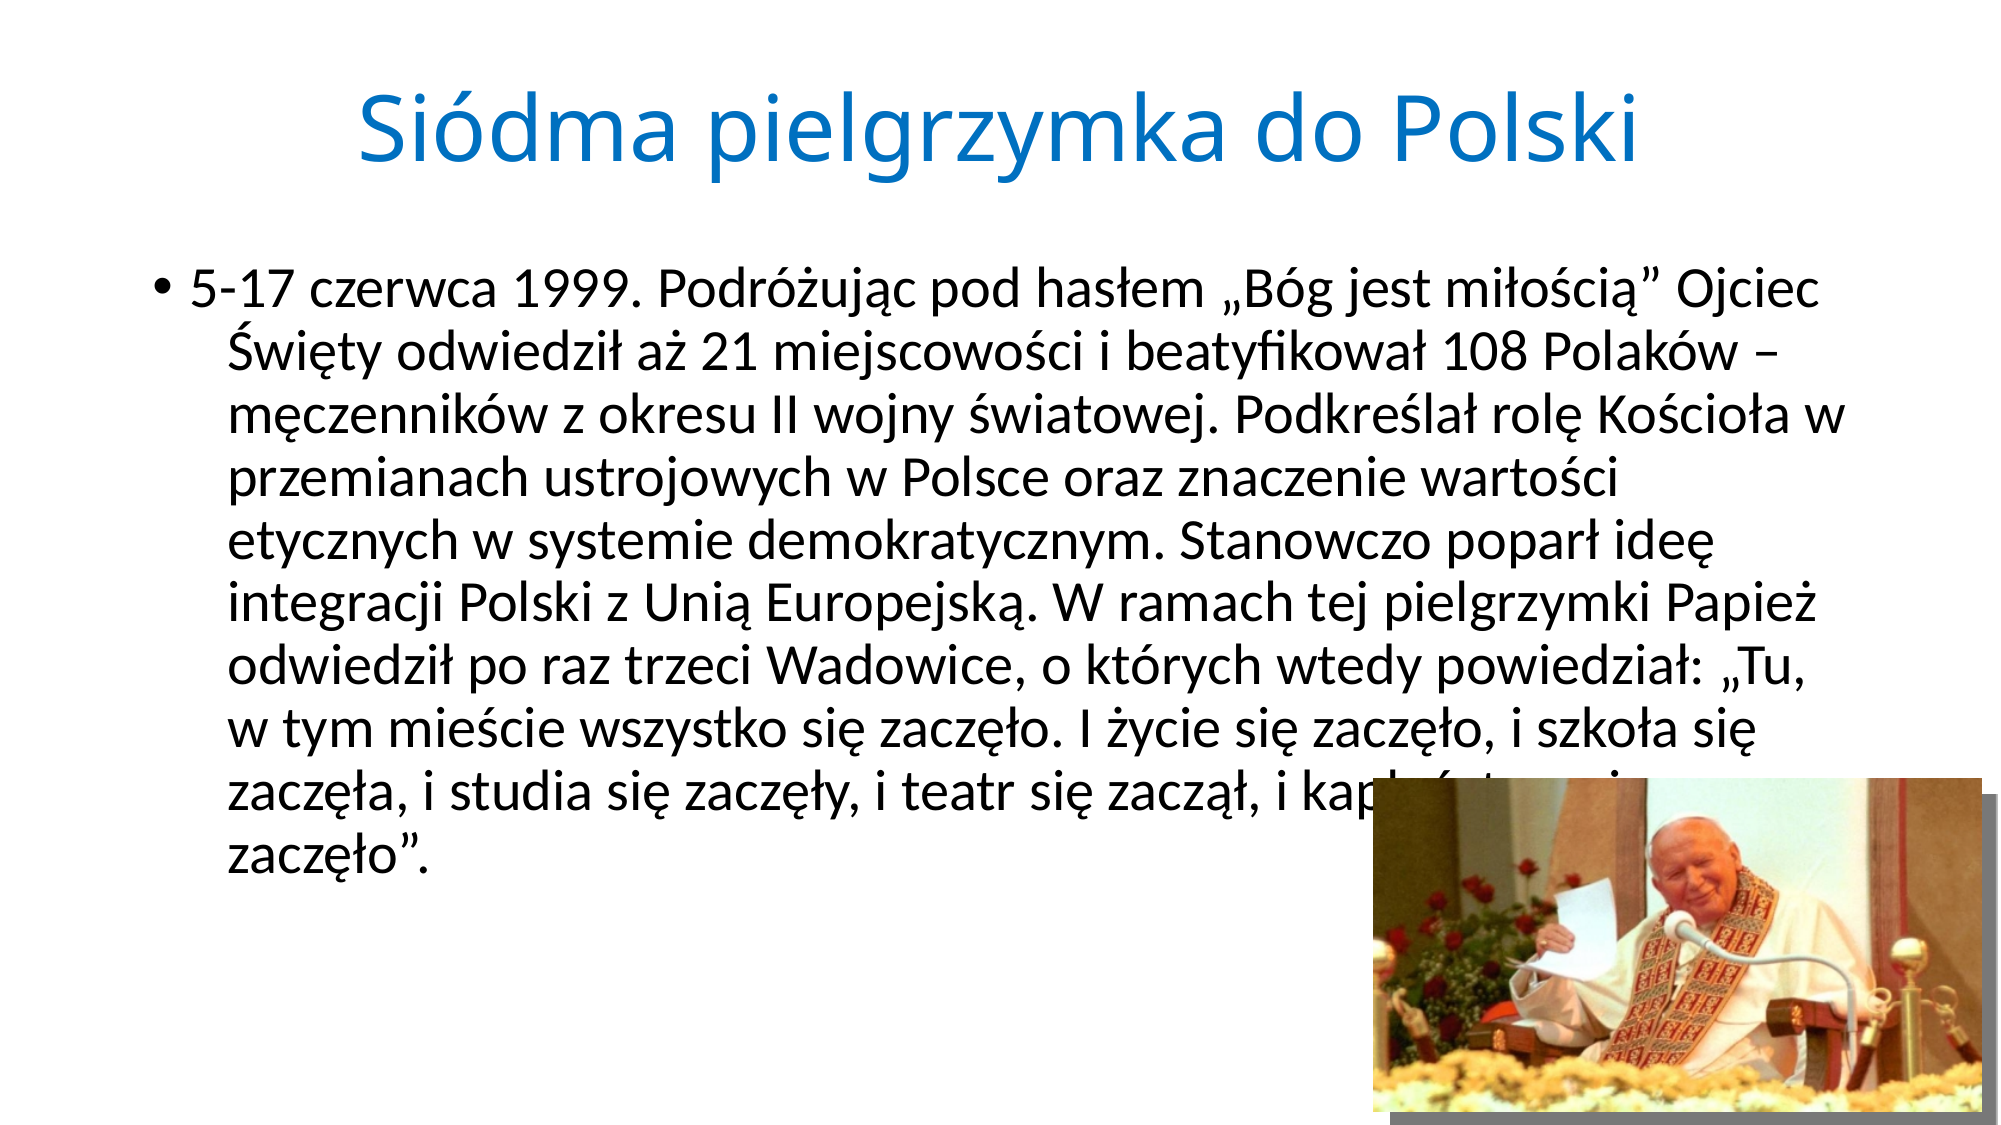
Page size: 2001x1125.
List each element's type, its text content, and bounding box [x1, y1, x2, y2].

picture [1373, 778, 1982, 1112]
title Siódma pielgrzymka do Polski [137, 13, 1863, 249]
list 5-17 czerwca 1999. Podróżując pod hasłem „Bóg jest miłością” Ojciec Święty odwiedził aż 21 miejscowości i beatyfikował 108 Polaków – męczenników z okresu II wojny światowej. Podkreślał rolę Kościoła w przemianach ustrojowych w Polsce oraz znaczenie wartości etycznych w systemie demokratycznym. Stanowczo poparł ideę integracji Polski z Unią Europejską. W ramach tej pielgrzymki Papież odwiedził po raz trzeci Wadowice, o których wtedy powiedział: „Tu, w tym mieście wszystko się zaczęło. I życie się zaczęło, i szkoła się zaczęła, i studia się zaczęły, i teatr się zaczął, i kapłaństwo się zaczęło”. [137, 249, 1863, 1014]
